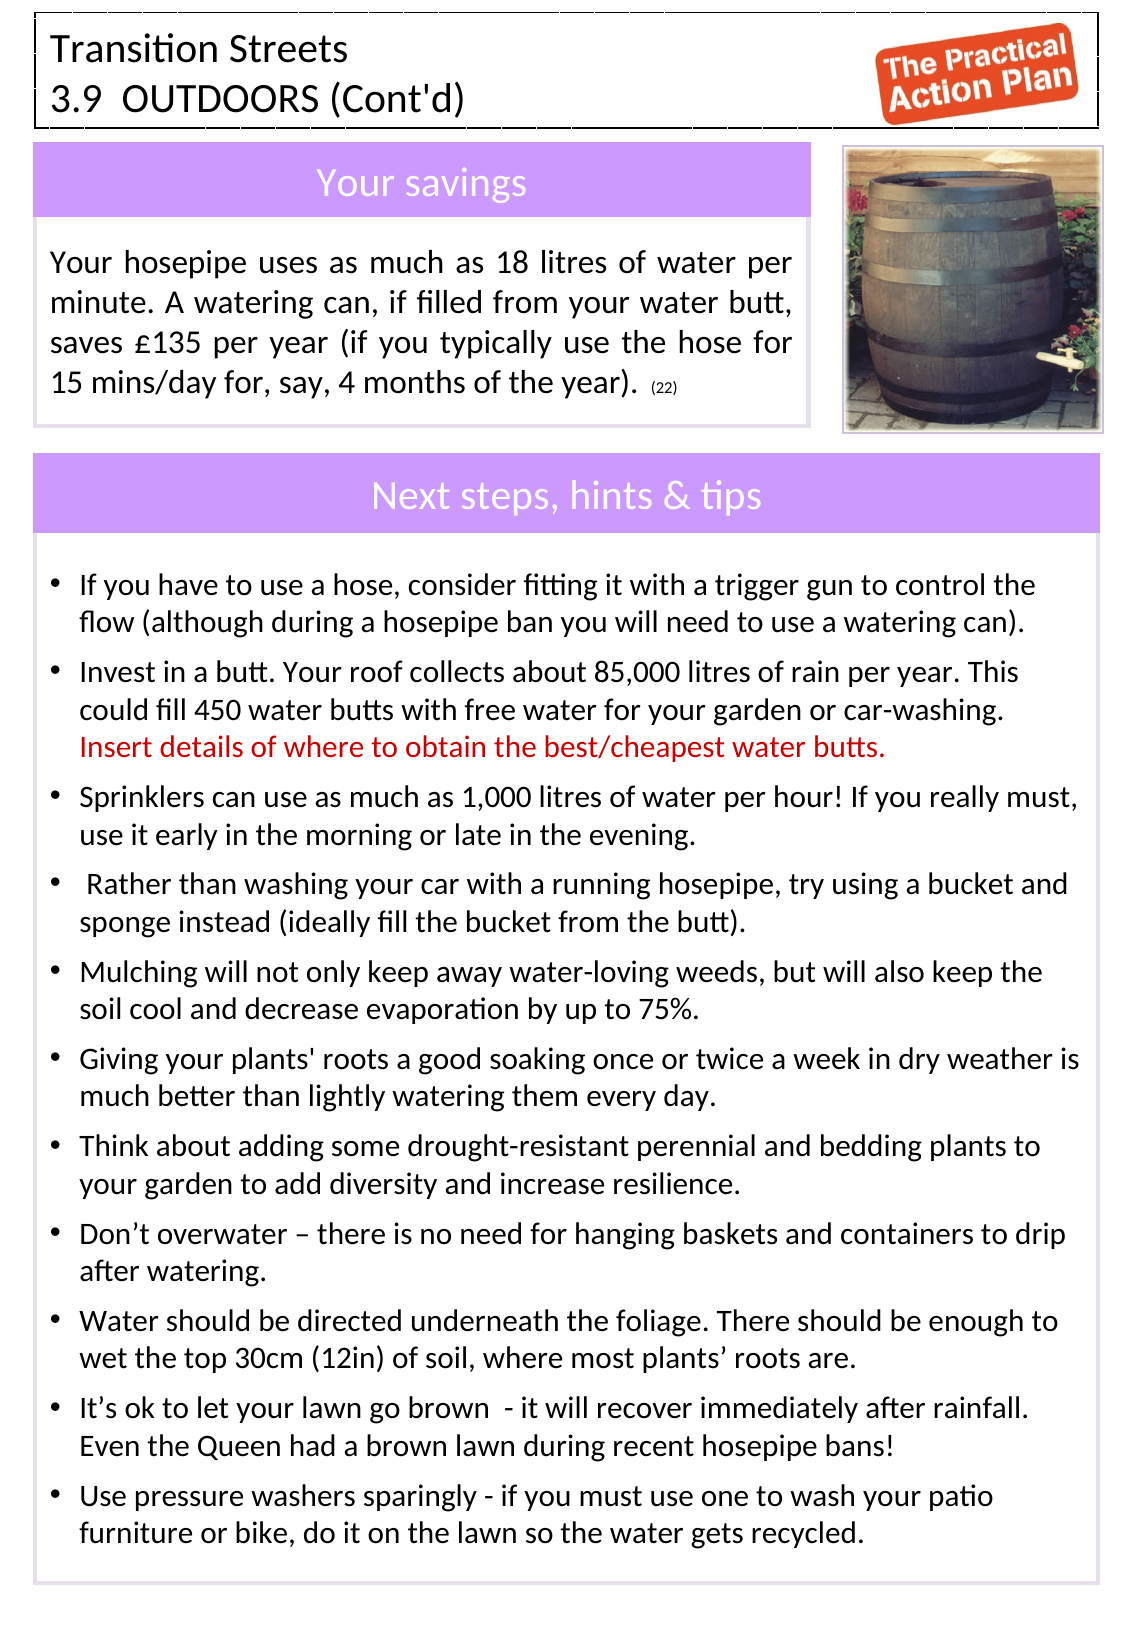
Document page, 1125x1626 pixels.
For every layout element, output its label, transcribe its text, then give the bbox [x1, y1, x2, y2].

text_box If you have to use a hose, consider fitting it with a trigger gun to control the flow (although during a hosepipe ban you will need to use a watering can). Invest in a butt. Your roof collects about 85,000 litres of rain per year. This could fill 450 water butts with free water for your garden or car-washing. Insert details of where to obtain the best/cheapest water butts. Sprinklers can use as much as 1,000 litres of water per hour! If you really must, use it early in the morning or late in the evening. Rather than washing your car with a running hosepipe, try using a bucket and sponge instead (ideally fill the bucket from the butt). Mulching will not only keep away water-loving weeds, but will also keep the soil cool and decrease evaporation by up to 75%. Giving your plants' roots a good soaking once or twice a week in dry weather is much better than lightly watering them every day. Think about adding some drought-resistant perennial and bedding plants to your garden to add diversity and increase resilience. Don’t overwater – there is no need for hanging baskets and containers to drip after watering. Water should be directed underneath the foliage. There should be enough to wet the top 30cm (12in) of soil, where most plants’ roots are. It’s ok to let your lawn go brown - it will recover immediately after rainfall. Even the Queen had a brown lawn during recent hosepipe bans! Use pressure washers sparingly - if you must use one to wash your patio furniture or bike, do it on the lawn so the water gets recycled. [35, 532, 1099, 1583]
text_box Your hosepipe uses as much as 18 litres of water per minute. A watering can, if filled from your water butt, saves £135 per year (if you typically use the hose for 15 mins/day for, say, 4 months of the year). (22) [35, 216, 809, 426]
picture [843, 147, 1102, 432]
text_box Next steps, hints & tips [35, 454, 1099, 532]
text_box Your savings [35, 144, 809, 216]
text_box Transition Streets 3.9 OUTDOORS (Cont'd) [35, 12, 1099, 129]
